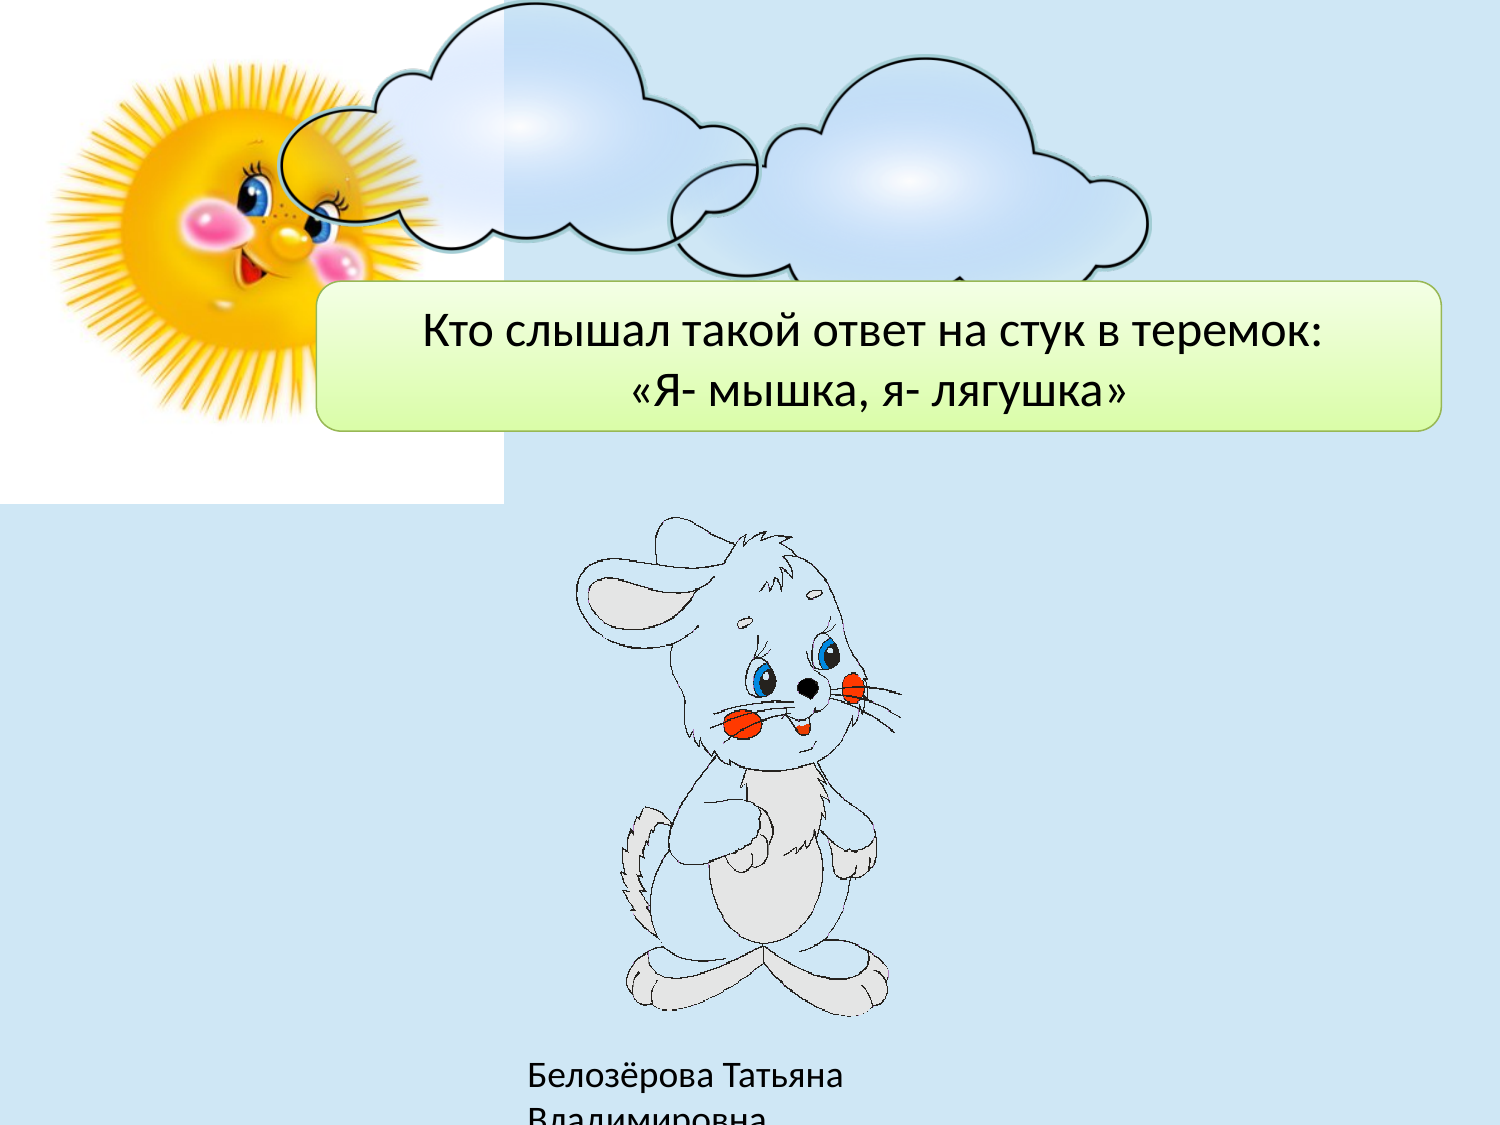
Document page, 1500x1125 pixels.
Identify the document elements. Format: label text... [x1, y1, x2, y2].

picture [574, 515, 903, 1020]
footer Белозёрова Татьяна Владимировна [512, 1042, 988, 1103]
picture [0, 0, 1152, 504]
text_box Кто слышал такой ответ на стук в теремок: «Я- мышка, я- лягушка» [316, 281, 1442, 432]
